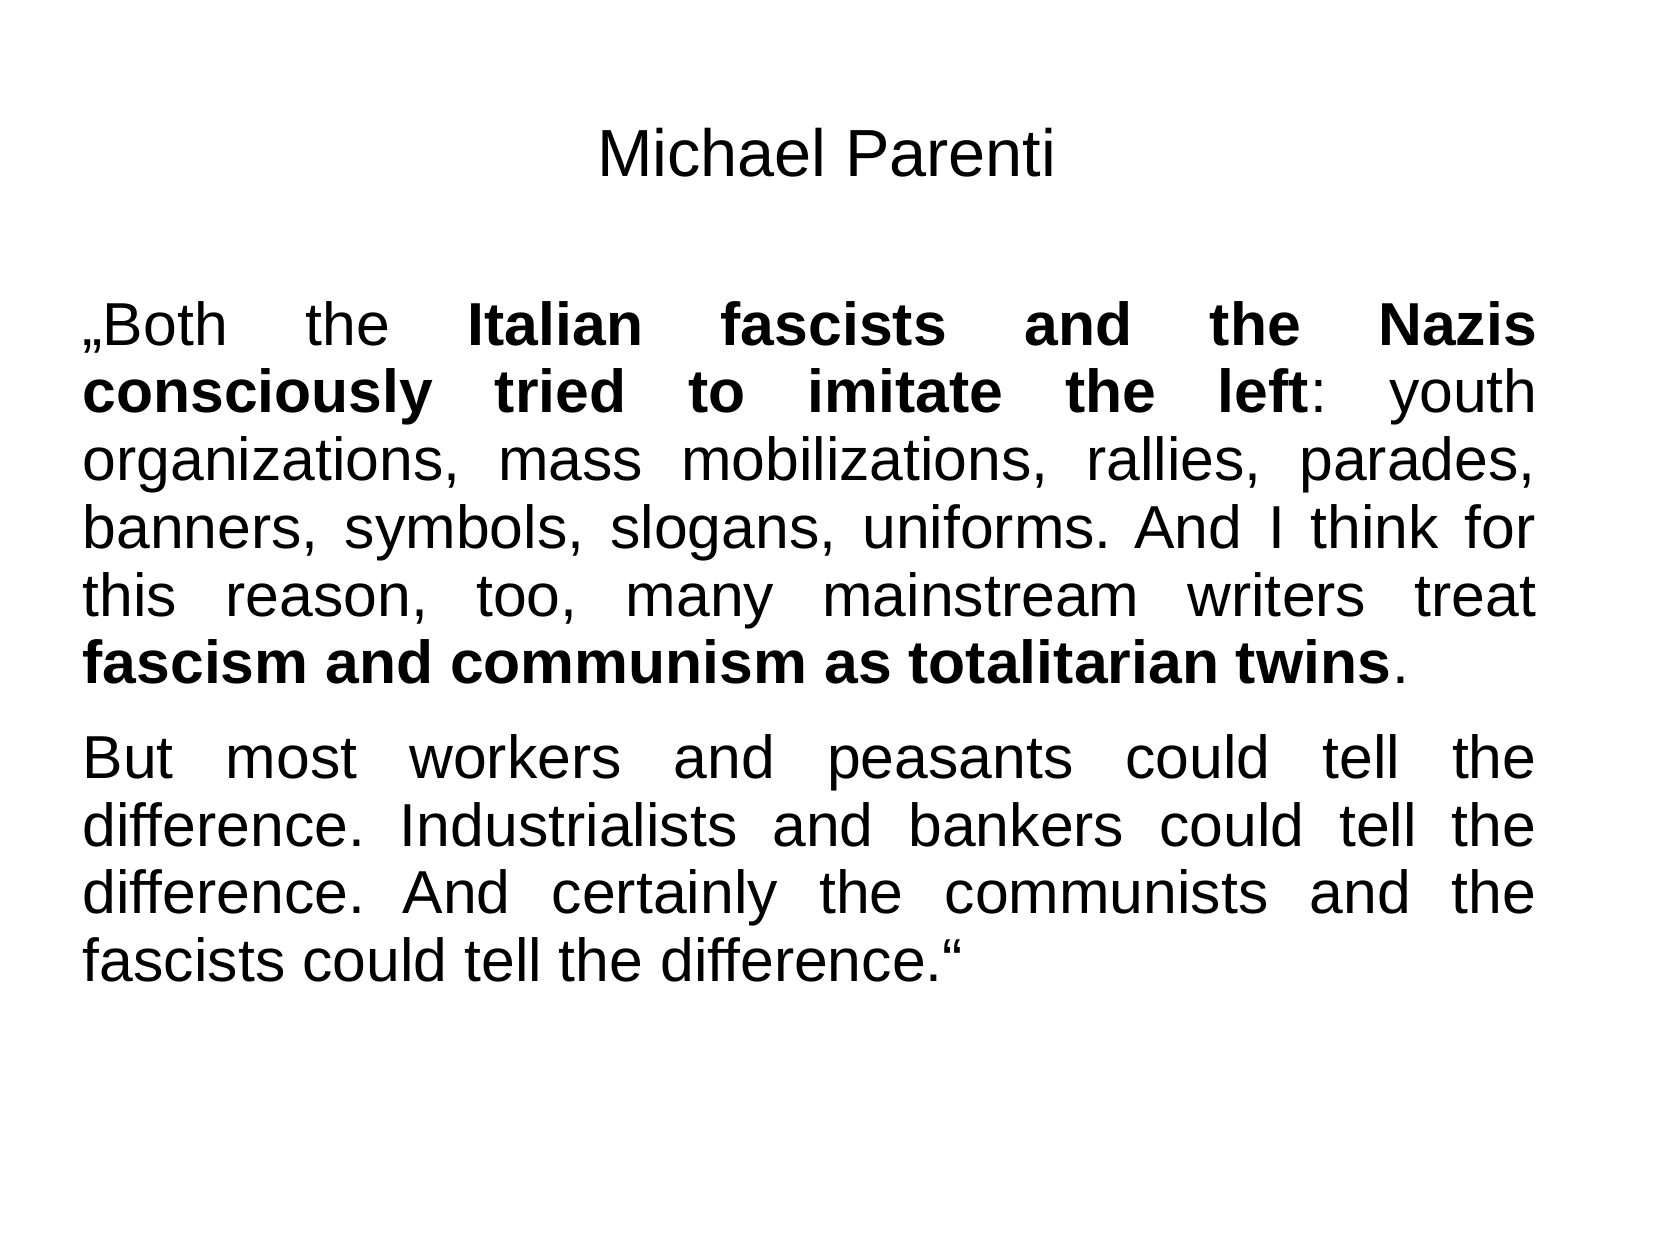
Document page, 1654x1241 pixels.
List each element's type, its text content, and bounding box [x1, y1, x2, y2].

title Michael Parenti [82, 49, 1571, 257]
list „Both the Italian fascists and the Nazis consciously tried to imitate the left: youth organizations, mass mobilizations, rallies, parades, banners, symbols, slogans, uniforms. And I think for this reason, too, many mainstream writers treat fascism and communism as totalitarian twins. But most workers and peasants could tell the difference. Industrialists and bankers could tell the difference. And certainly the communists and the fascists could tell the difference.“ [82, 290, 1538, 1010]
